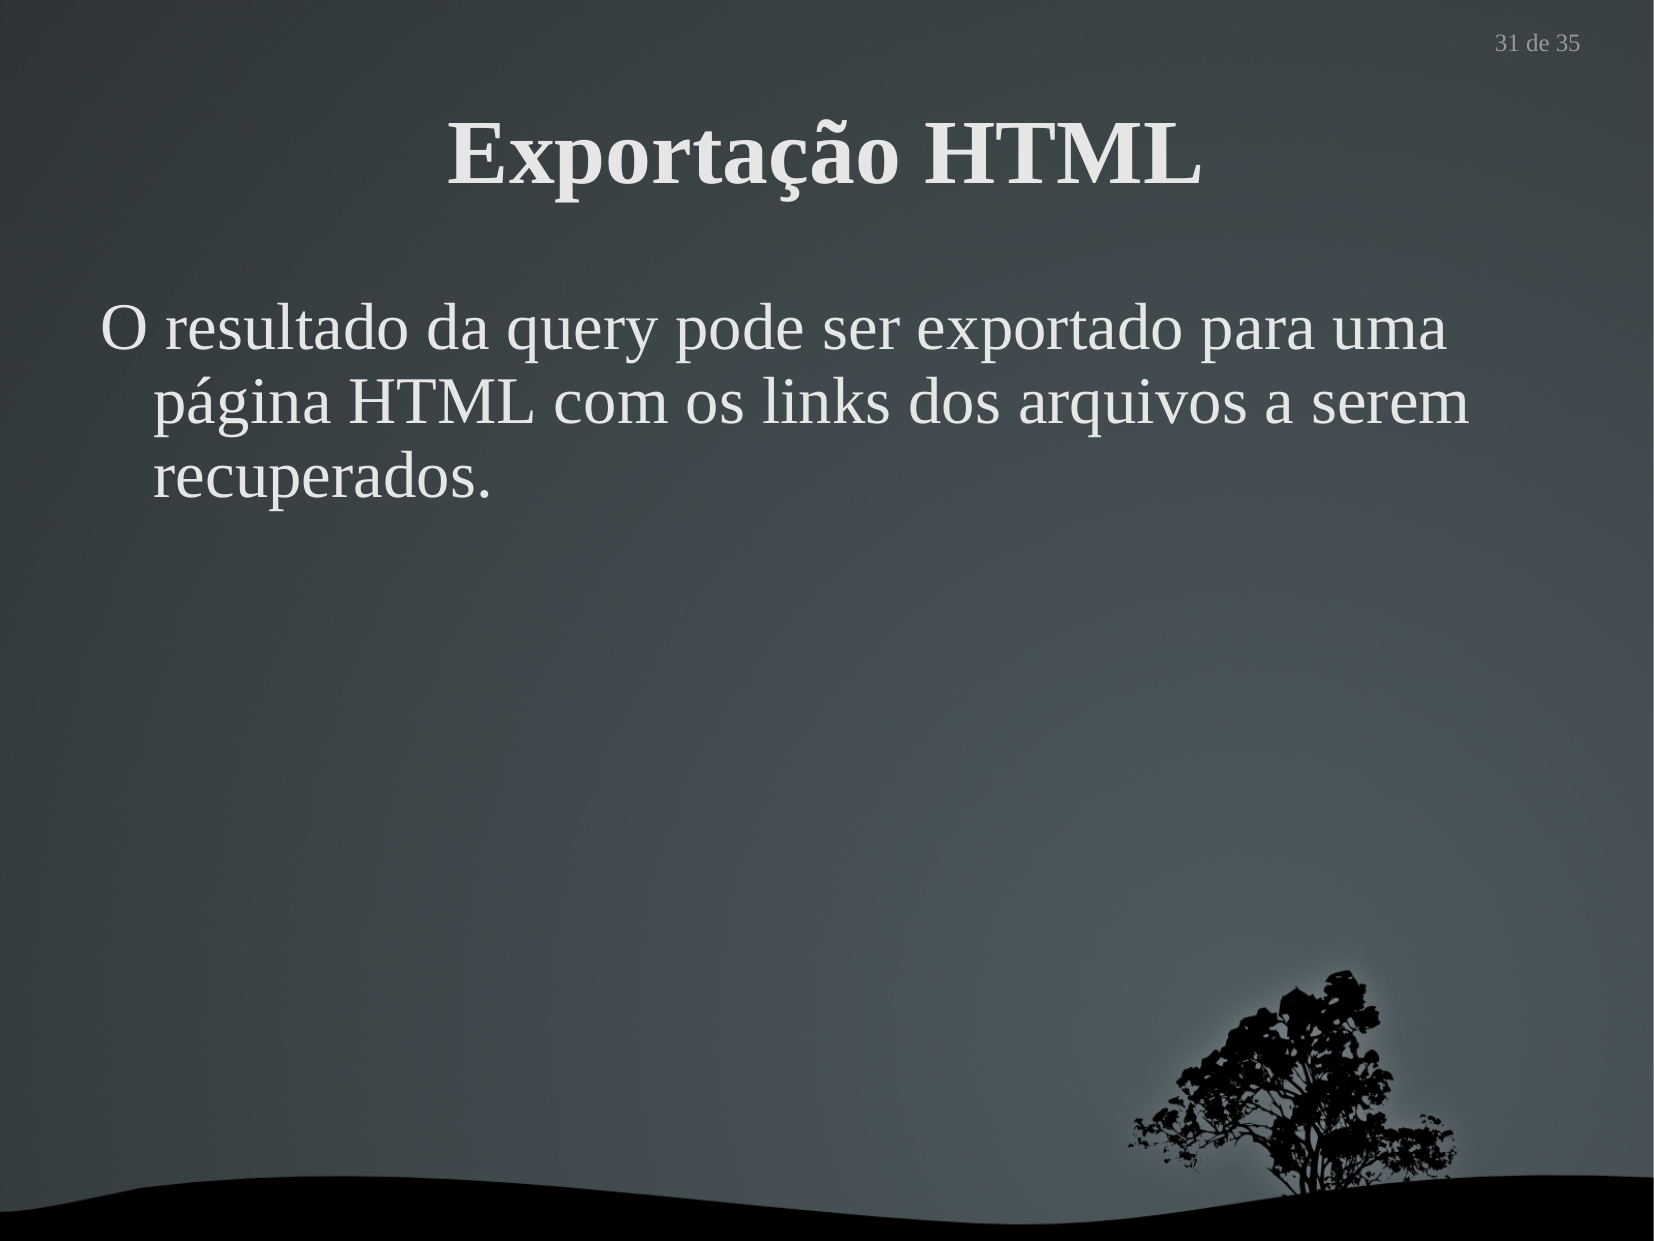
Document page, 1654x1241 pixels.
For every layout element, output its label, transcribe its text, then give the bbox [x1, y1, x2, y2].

title Exportação HTML [82, 56, 1571, 250]
picture [0, 0, 1654, 1241]
list O resultado da query pode ser exportado para uma página HTML com os links dos arquivos a serem recuperados. [82, 290, 1571, 1094]
